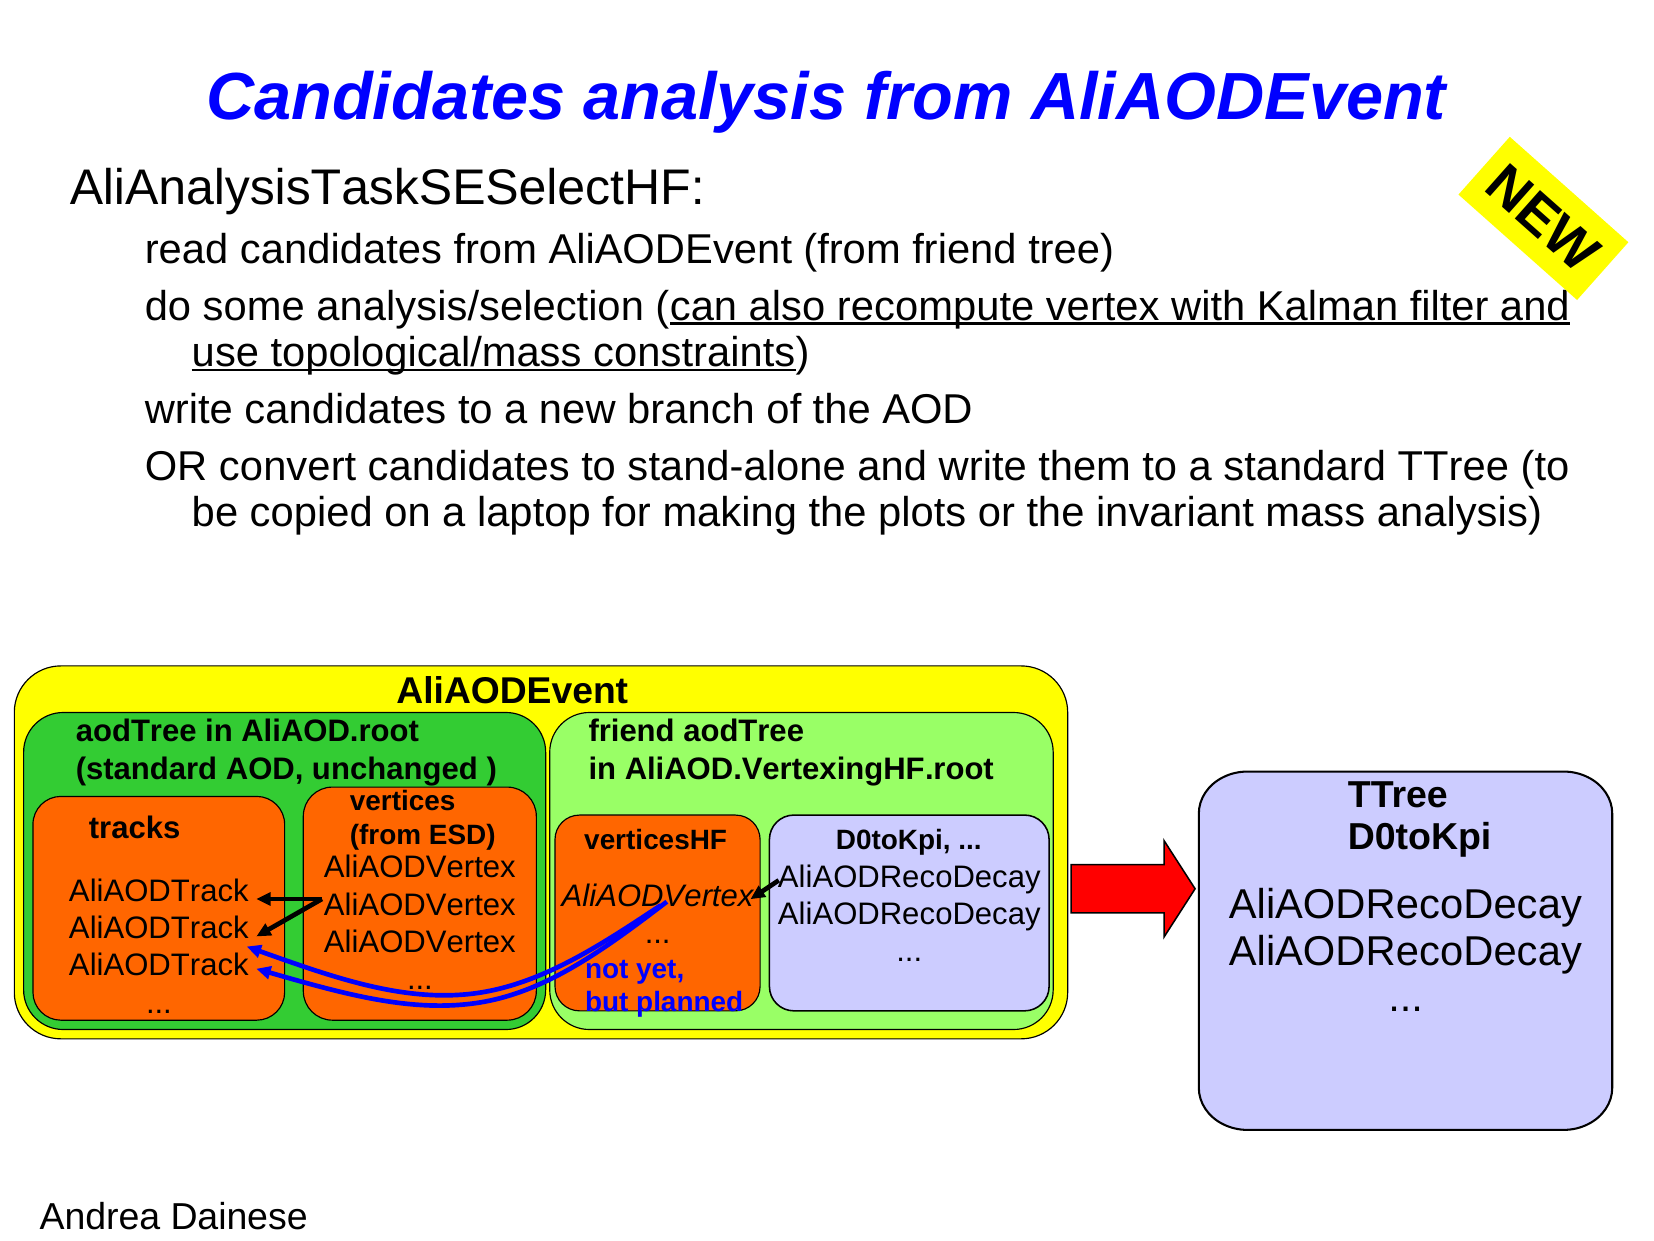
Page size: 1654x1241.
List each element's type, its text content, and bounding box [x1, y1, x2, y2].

title Candidates analysis from AliAODEvent [124, 41, 1530, 151]
picture [13, 661, 1070, 1041]
list AliAnalysisTaskSESelectHF: read candidates from AliAODEvent (from friend tree) do some analysis/selection (can also recompute vertex with Kalman filter and use topological/mass constraints) write candidates to a new branch of the AOD OR convert candidates to stand-alone and write them to a standard TTree (to be copied on a laptop for making the plots or the invariant mass analysis) [55, 151, 1613, 1089]
text_box AliAODRecoDecay AliAODRecoDecay ... [1198, 771, 1613, 1130]
text_box Andrea Dainese [24, 1188, 323, 1241]
text_box [1071, 840, 1196, 938]
text_box NEW [1458, 136, 1629, 301]
text_box TTree D0toKpi [1333, 765, 1507, 866]
